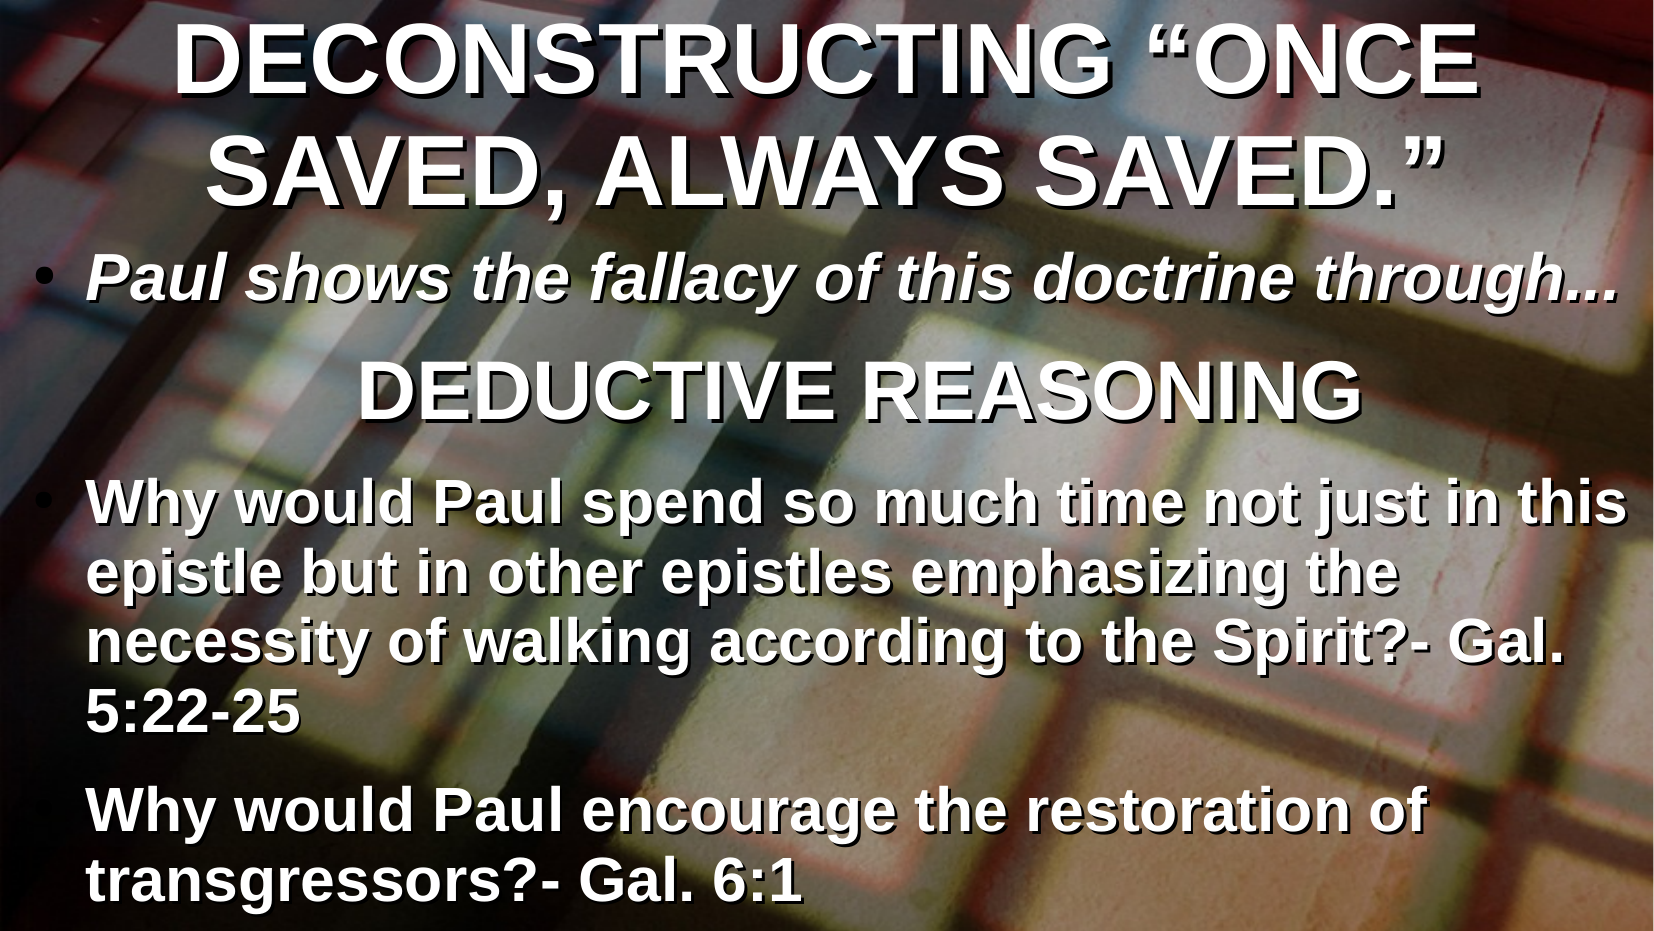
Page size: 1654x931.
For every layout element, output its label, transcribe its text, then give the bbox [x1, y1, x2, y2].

picture [0, 0, 1654, 931]
title DECONSTRUCTING “ONCE SAVED, ALWAYS SAVED.” [82, 2, 1571, 227]
list Paul shows the fallacy of this doctrine through... DEDUCTIVE REASONING Why would Paul spend so much time not just in this epistle but in other epistles emphasizing the necessity of walking according to the Spirit?- Gal. 5:22-25 Why would Paul encourage the restoration of transgressors?- Gal. 6:1 [15, 240, 1636, 916]
